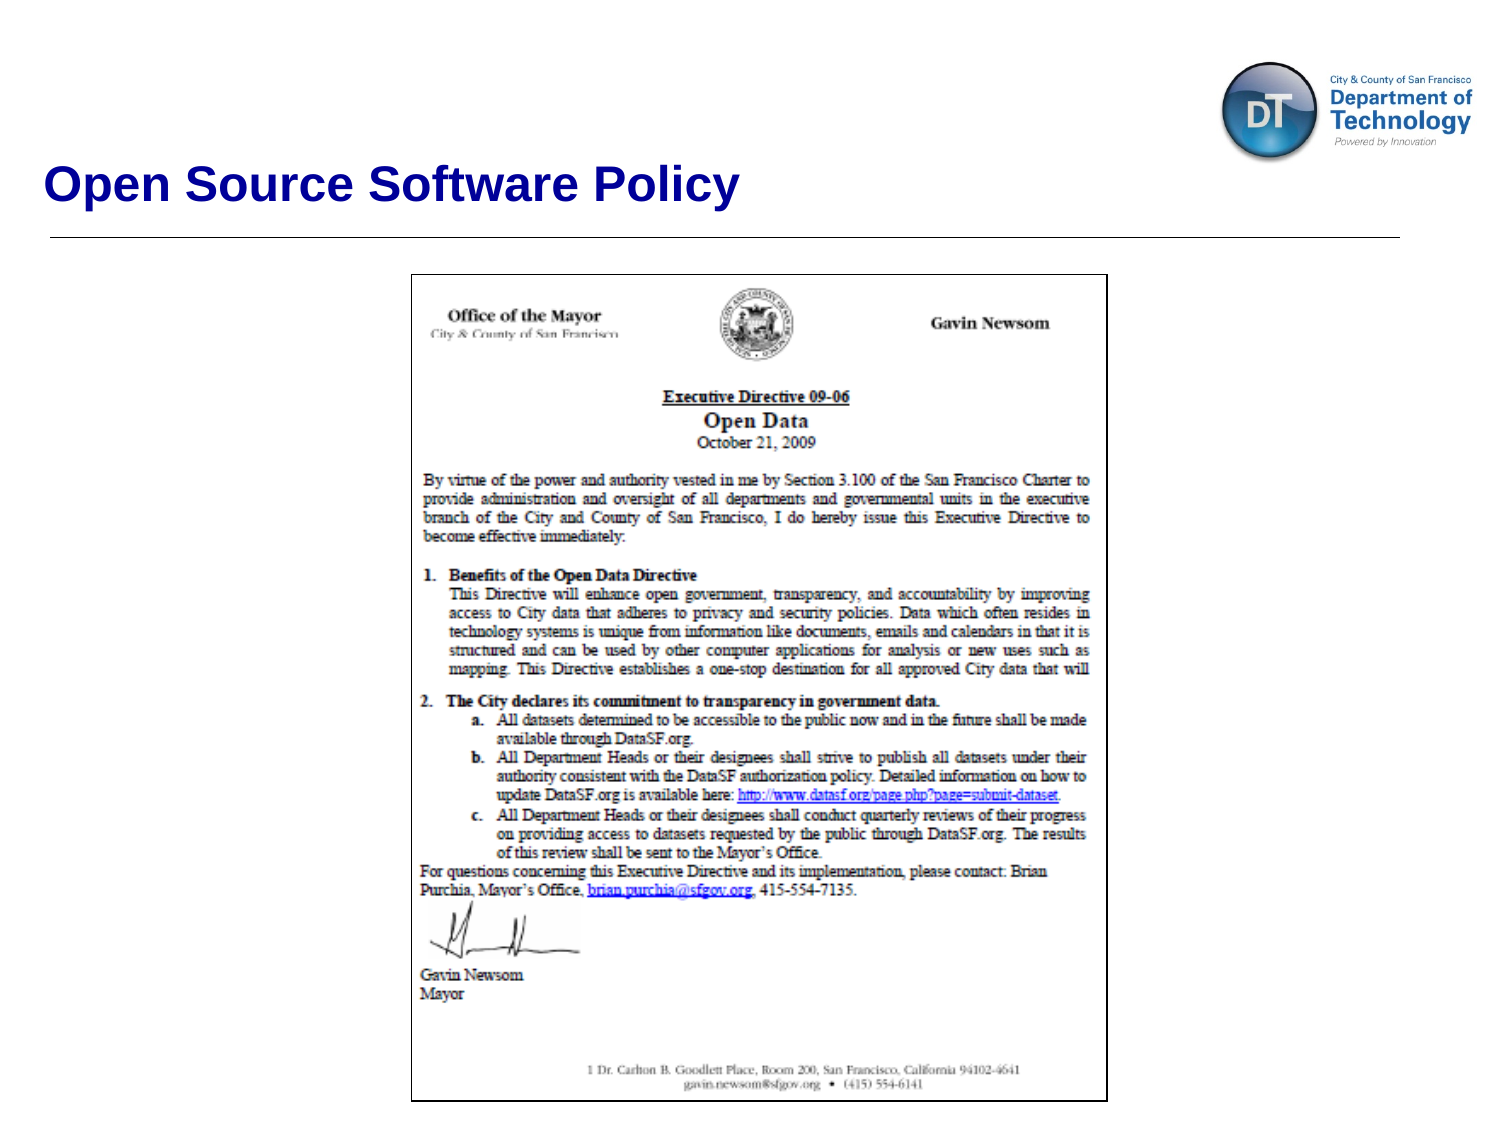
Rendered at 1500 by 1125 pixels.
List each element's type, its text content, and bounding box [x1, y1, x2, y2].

title Open Source Software Policy [28, 117, 1104, 220]
picture [1216, 59, 1477, 167]
picture [412, 275, 1107, 1101]
